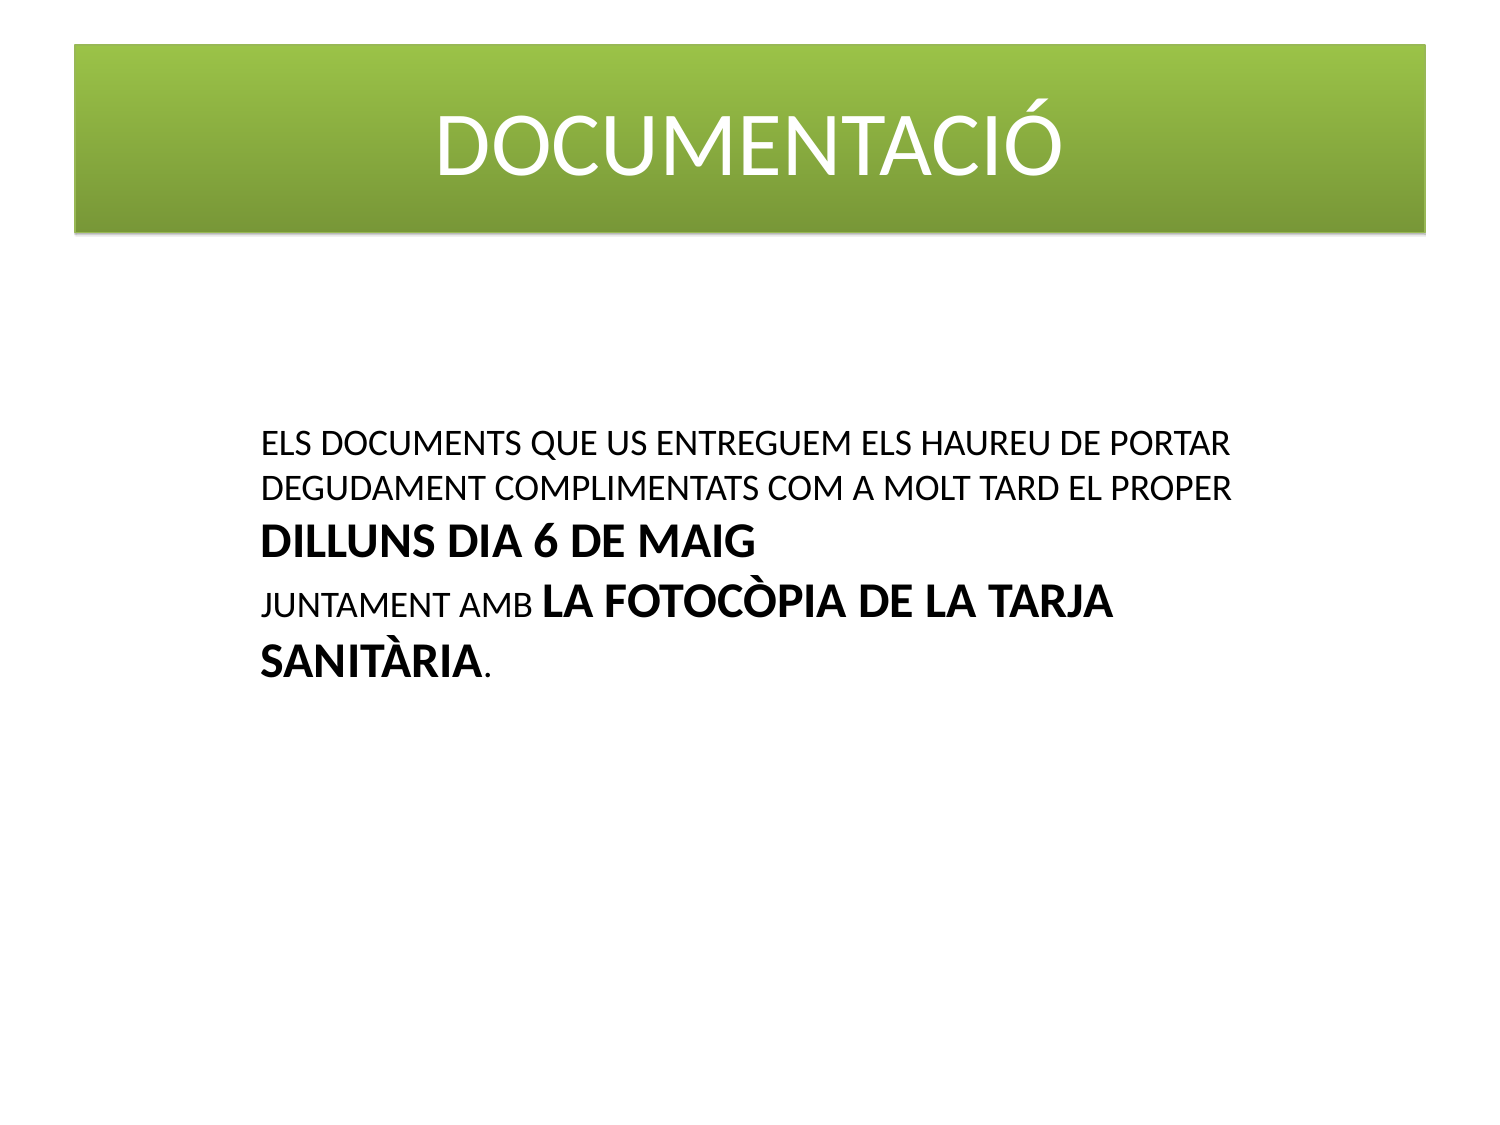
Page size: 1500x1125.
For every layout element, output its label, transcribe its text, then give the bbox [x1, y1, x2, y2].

text_box DOCUMENTACIÓ [75, 45, 1425, 233]
text_box ELS DOCUMENTS QUE US ENTREGUEM ELS HAUREU DE PORTAR DEGUDAMENT COMPLIMENTATS COM A MOLT TARD EL PROPER DILLUNS DIA 6 DE MAIG JUNTAMENT AMB LA FOTOCÒPIA DE LA TARJA SANITÀRIA. [246, 410, 1327, 830]
